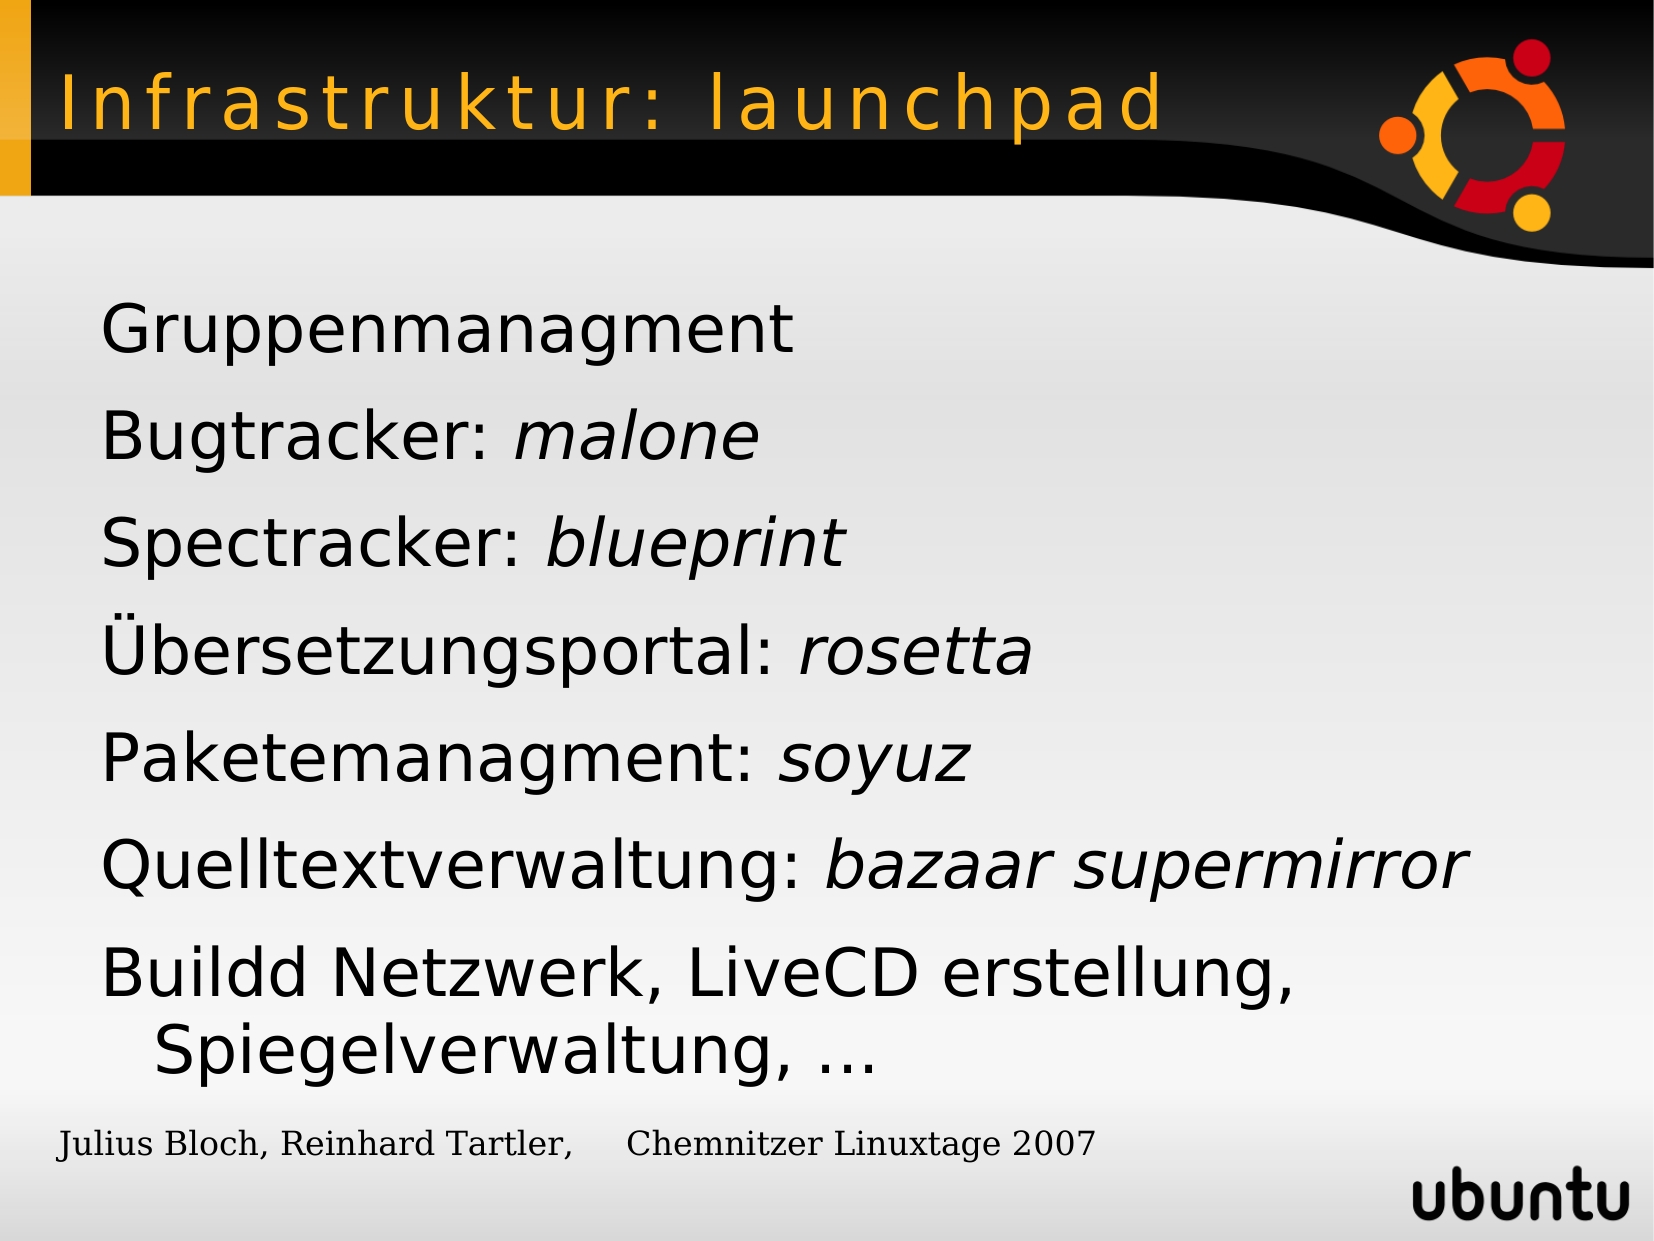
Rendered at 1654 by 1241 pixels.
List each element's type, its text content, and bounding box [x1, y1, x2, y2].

list Gruppenmanagment Bugtracker: malone Spectracker: blueprint Übersetzungsportal: rosetta Paketemanagment: soyuz Quelltextverwaltung: bazaar supermirror Buildd Netzwerk, LiveCD erstellung, Spiegelverwaltung, ... [82, 290, 1571, 1109]
picture [0, 0, 1654, 1241]
title Infrastruktur: launchpad [59, 36, 1270, 171]
